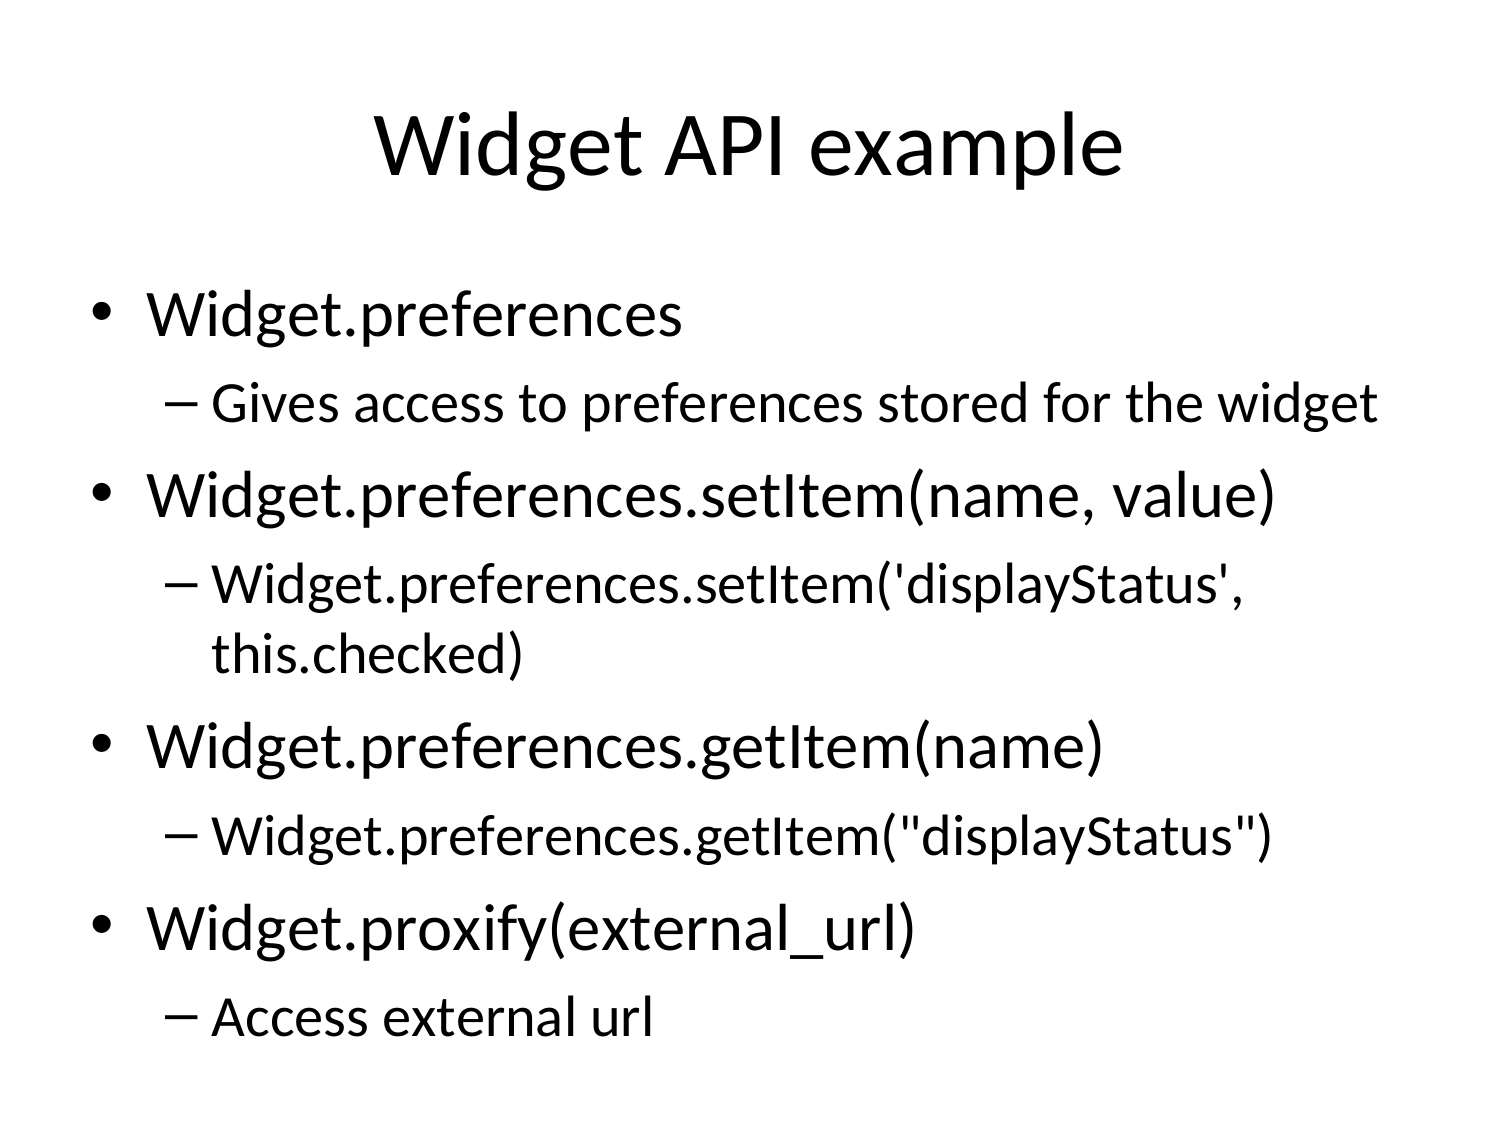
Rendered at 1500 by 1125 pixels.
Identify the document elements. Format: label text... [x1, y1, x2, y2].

list Widget.preferences Gives access to preferences stored for the widget Widget.preferences.setItem(name, value) Widget.preferences.setItem('displayStatus', this.checked) Widget.preferences.getItem(name) Widget.preferences.getItem("displayStatus") Widget.proxify(external_url) Access external url [75, 262, 1426, 1056]
title Widget API example [75, 45, 1426, 233]
